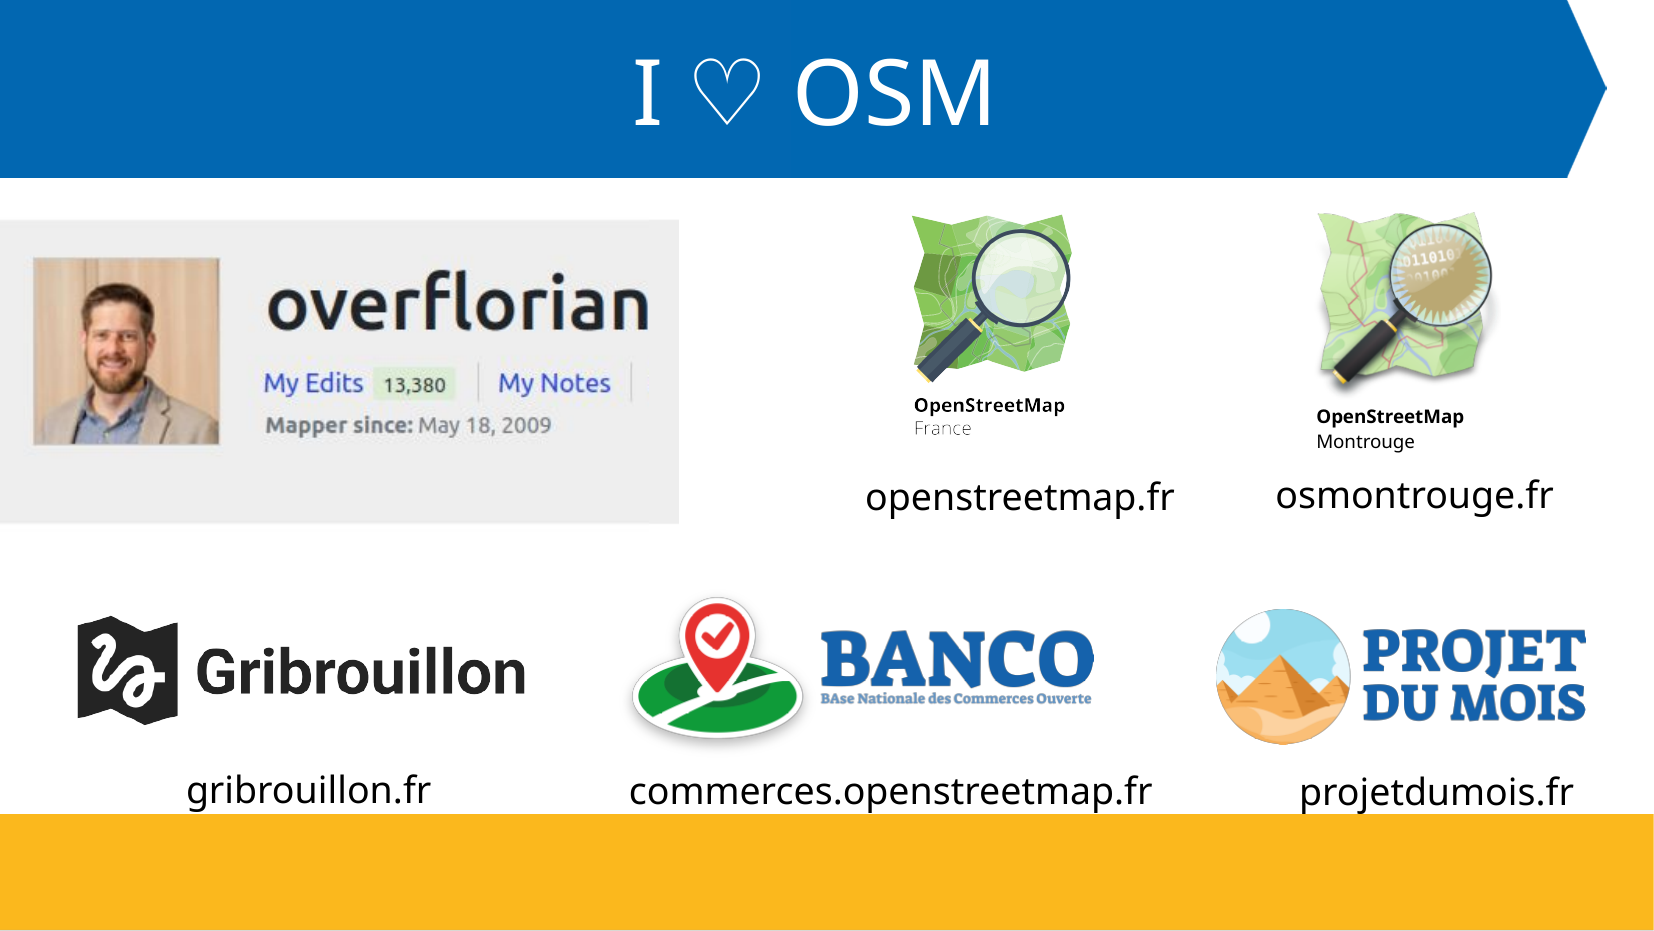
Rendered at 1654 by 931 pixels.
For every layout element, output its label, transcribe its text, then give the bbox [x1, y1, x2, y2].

text_box osmontrouge.fr [1260, 461, 1654, 550]
picture [0, 814, 1654, 931]
text_box OpenStreetMap Montrouge [1301, 395, 1538, 447]
text_box commerces.openstreetmap.fr [614, 757, 1300, 882]
text_box projetdumois.fr [1300, 758, 1642, 847]
picture [614, 584, 1094, 757]
picture [0, 206, 679, 532]
text_box openstreetmap.fr [850, 462, 1303, 551]
picture [0, 0, 1607, 178]
title I ♡ OSM [230, 35, 1400, 144]
picture [59, 597, 542, 743]
text_box gribrouillon.fr [171, 756, 588, 845]
picture [1216, 609, 1586, 745]
picture [1311, 212, 1501, 395]
picture [885, 188, 1099, 458]
